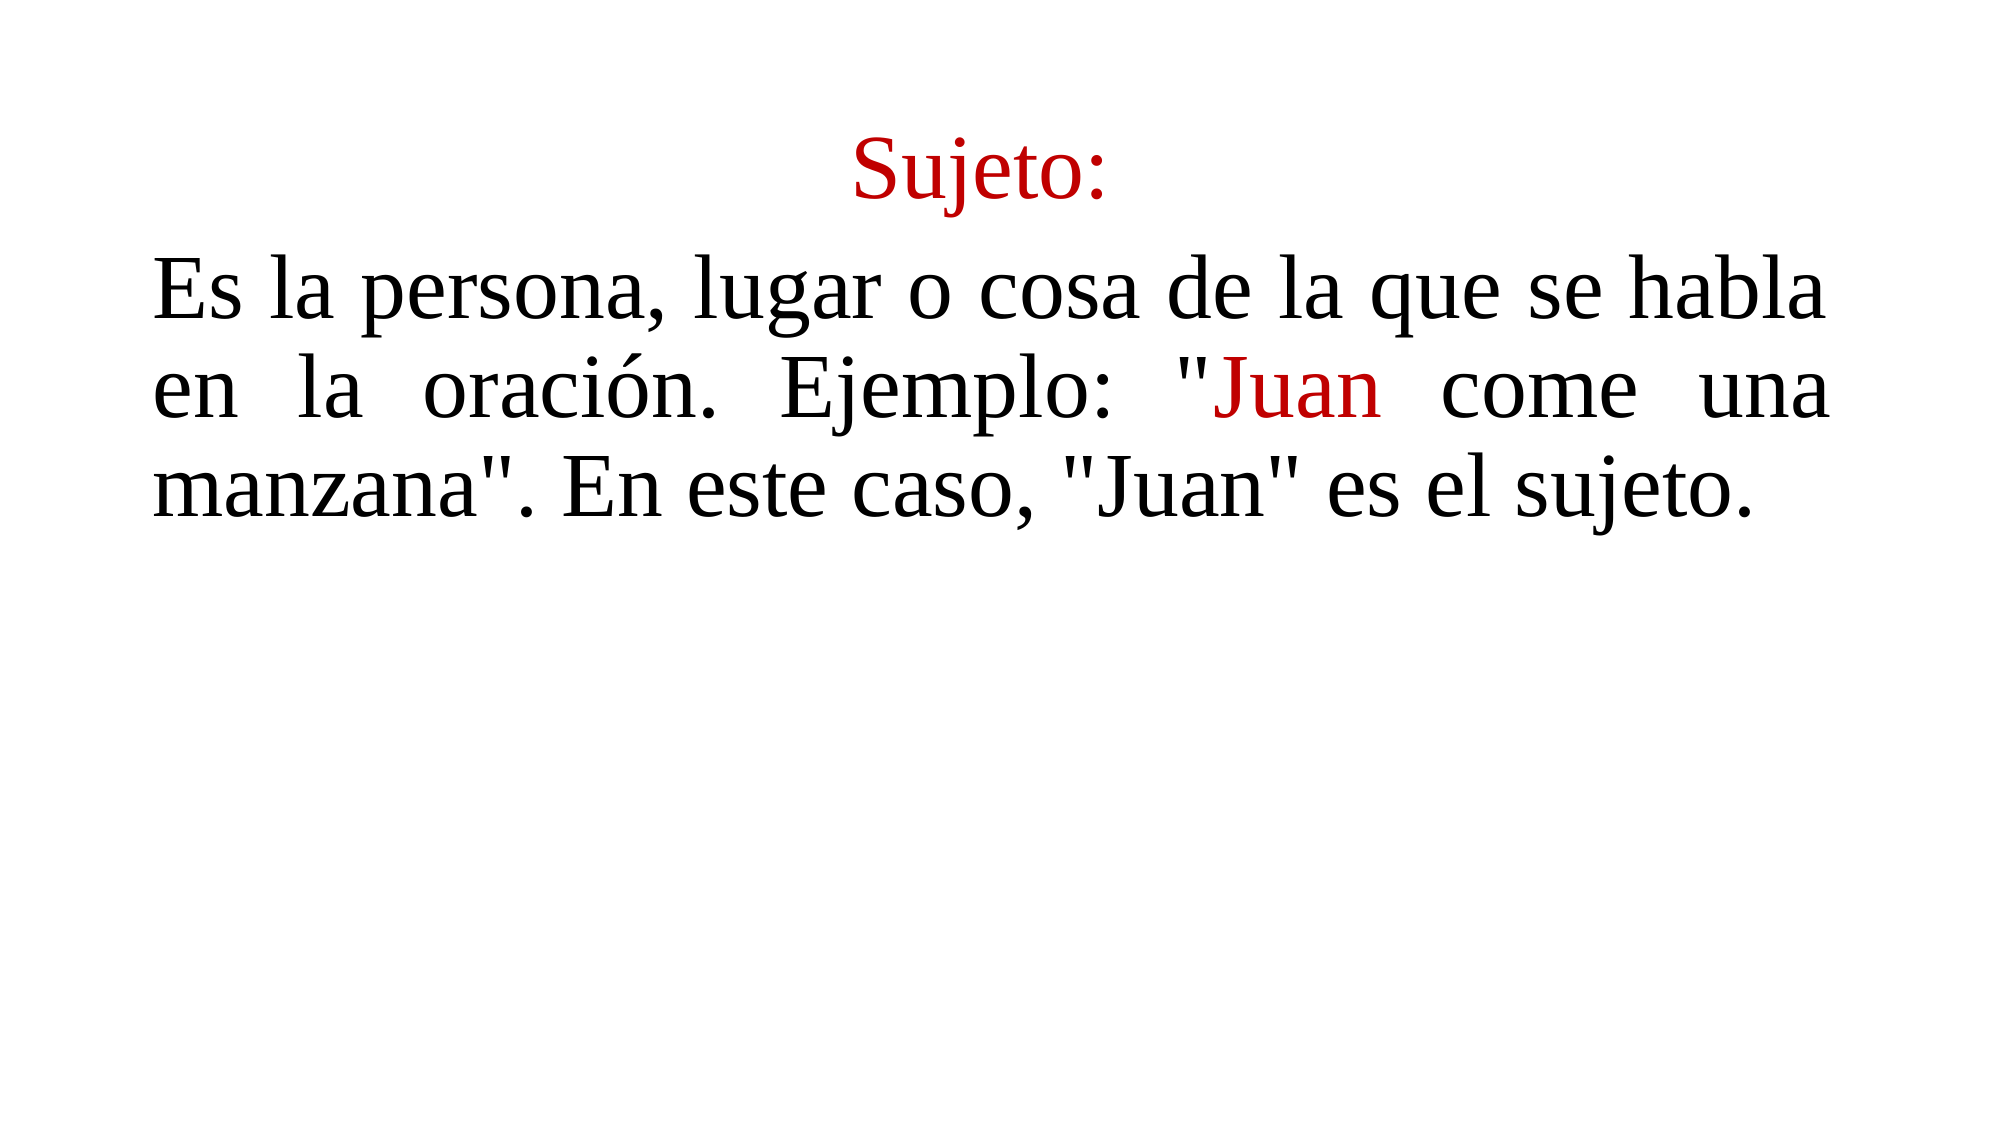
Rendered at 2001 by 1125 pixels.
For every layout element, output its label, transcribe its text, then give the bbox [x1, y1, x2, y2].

list Sujeto: Es la persona, lugar o cosa de la que se habla en la oración. Ejemplo: "Juan come una manzana". En este caso, "Juan" es el sujeto. [137, 111, 1863, 1014]
